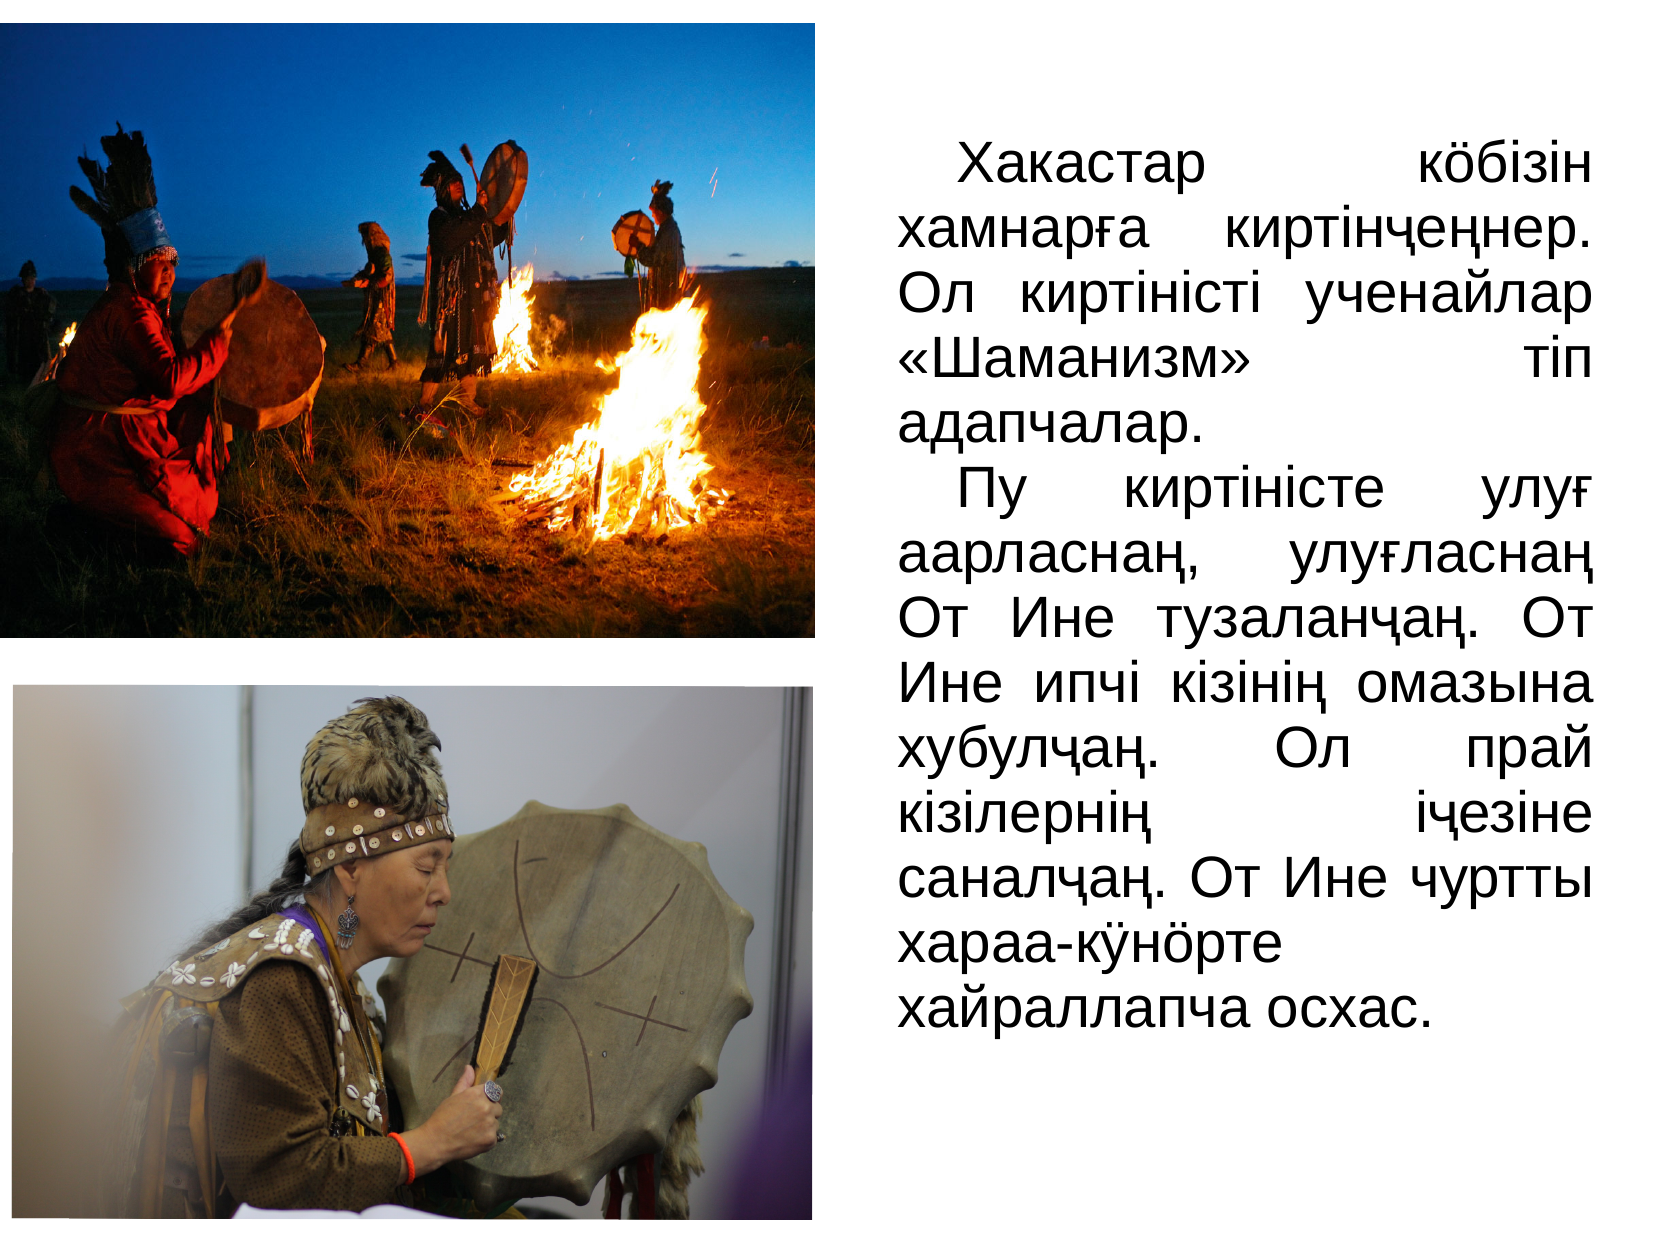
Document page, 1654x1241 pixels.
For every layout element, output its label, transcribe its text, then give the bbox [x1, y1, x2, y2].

picture [0, 23, 815, 638]
picture [11, 685, 813, 1220]
list Хакастар кӧбізін хамнарға киртінҷеңнер. Ол киртіністі ученайлар «Шаманизм» тіп адапчалар. Пу киртіністе улуғ аарласнаң, улуғласнаң От Ине тузаланҷаң. От Ине ипчі кізінің омазына хубулҷаң. Ол прай кізілернің іҷезіне саналҷаң. От Ине чуртты хараа-кӱнӧрте хайраллапча осхас. [897, 129, 1595, 1238]
